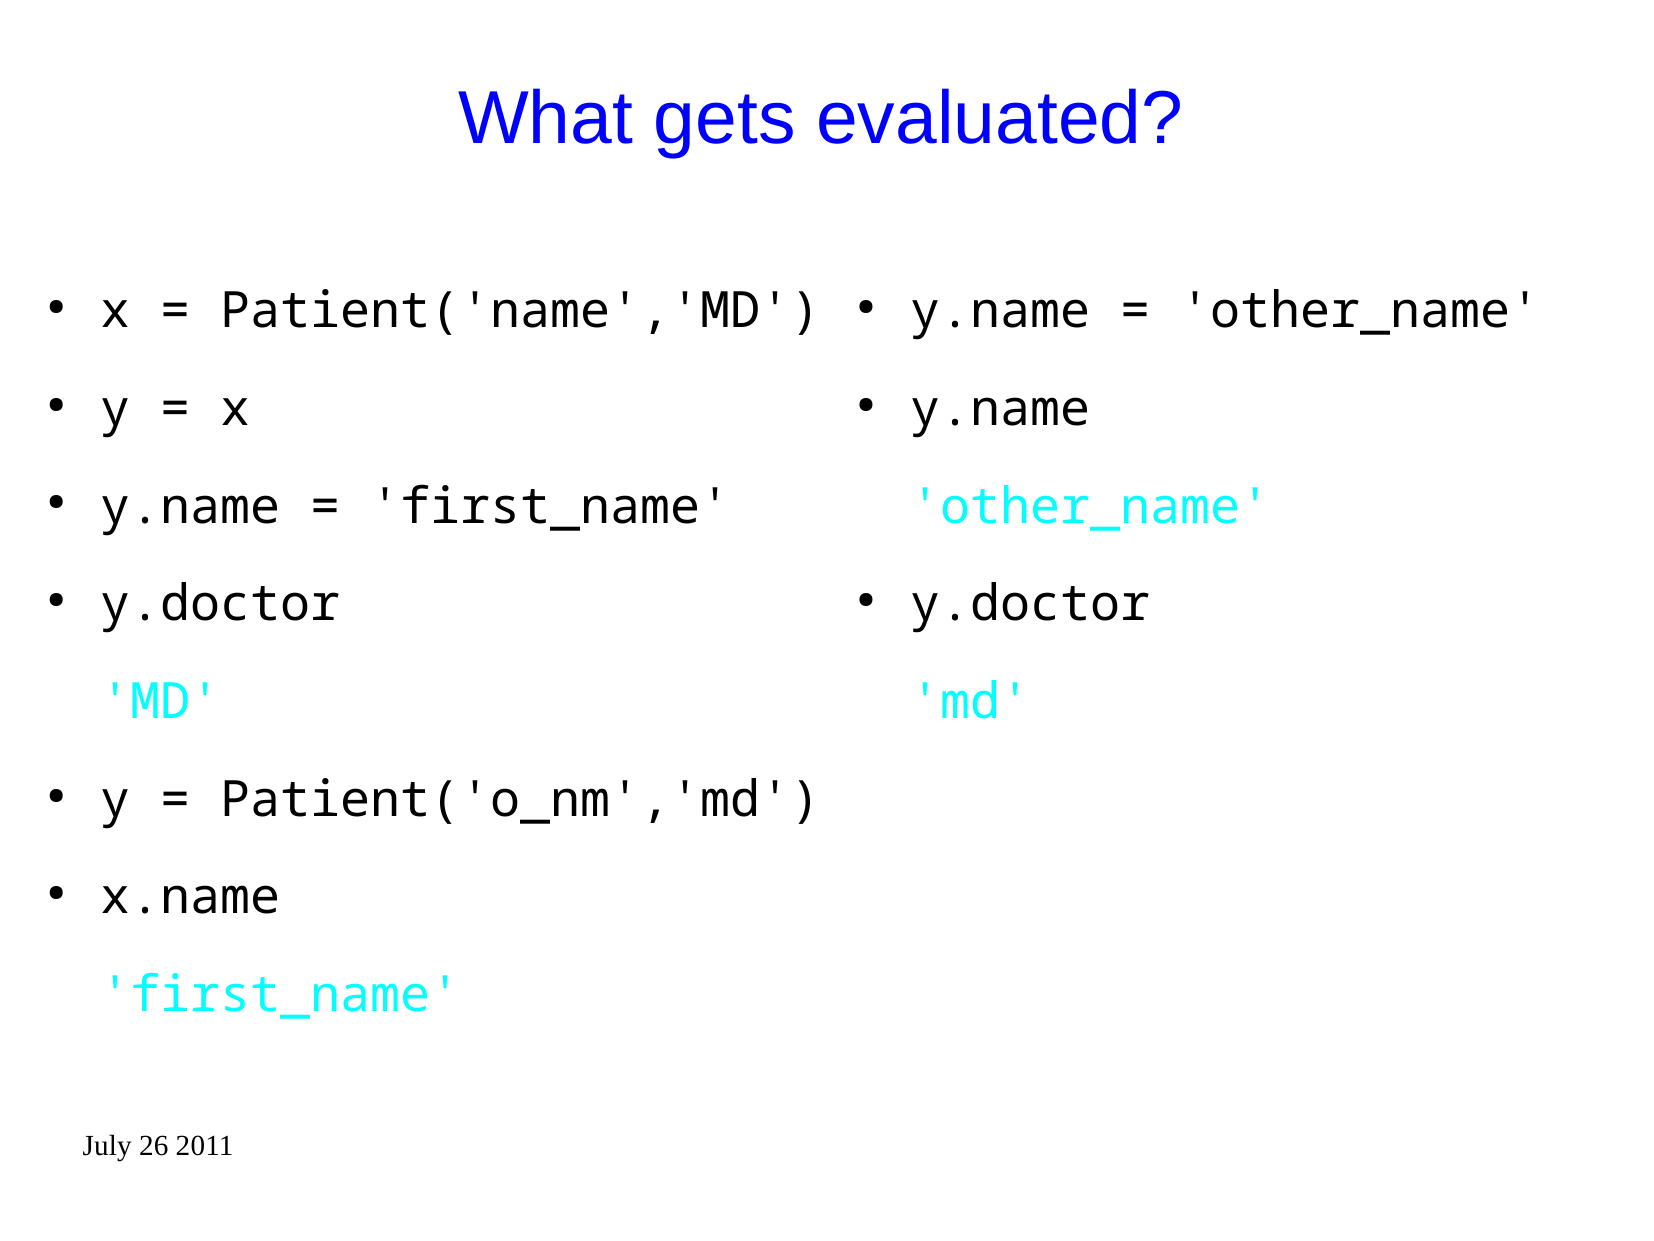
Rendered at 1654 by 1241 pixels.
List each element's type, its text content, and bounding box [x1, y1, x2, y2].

title What gets evaluated? [76, 58, 1565, 178]
list y.name = 'other_name' y.name 'other_name' y.doctor 'md' [839, 274, 1566, 1093]
list x = Patient('name','MD') y = x y.name = 'first_name' y.doctor 'MD' y = Patient('o_nm','md') x.name 'first_name' [29, 274, 827, 1093]
